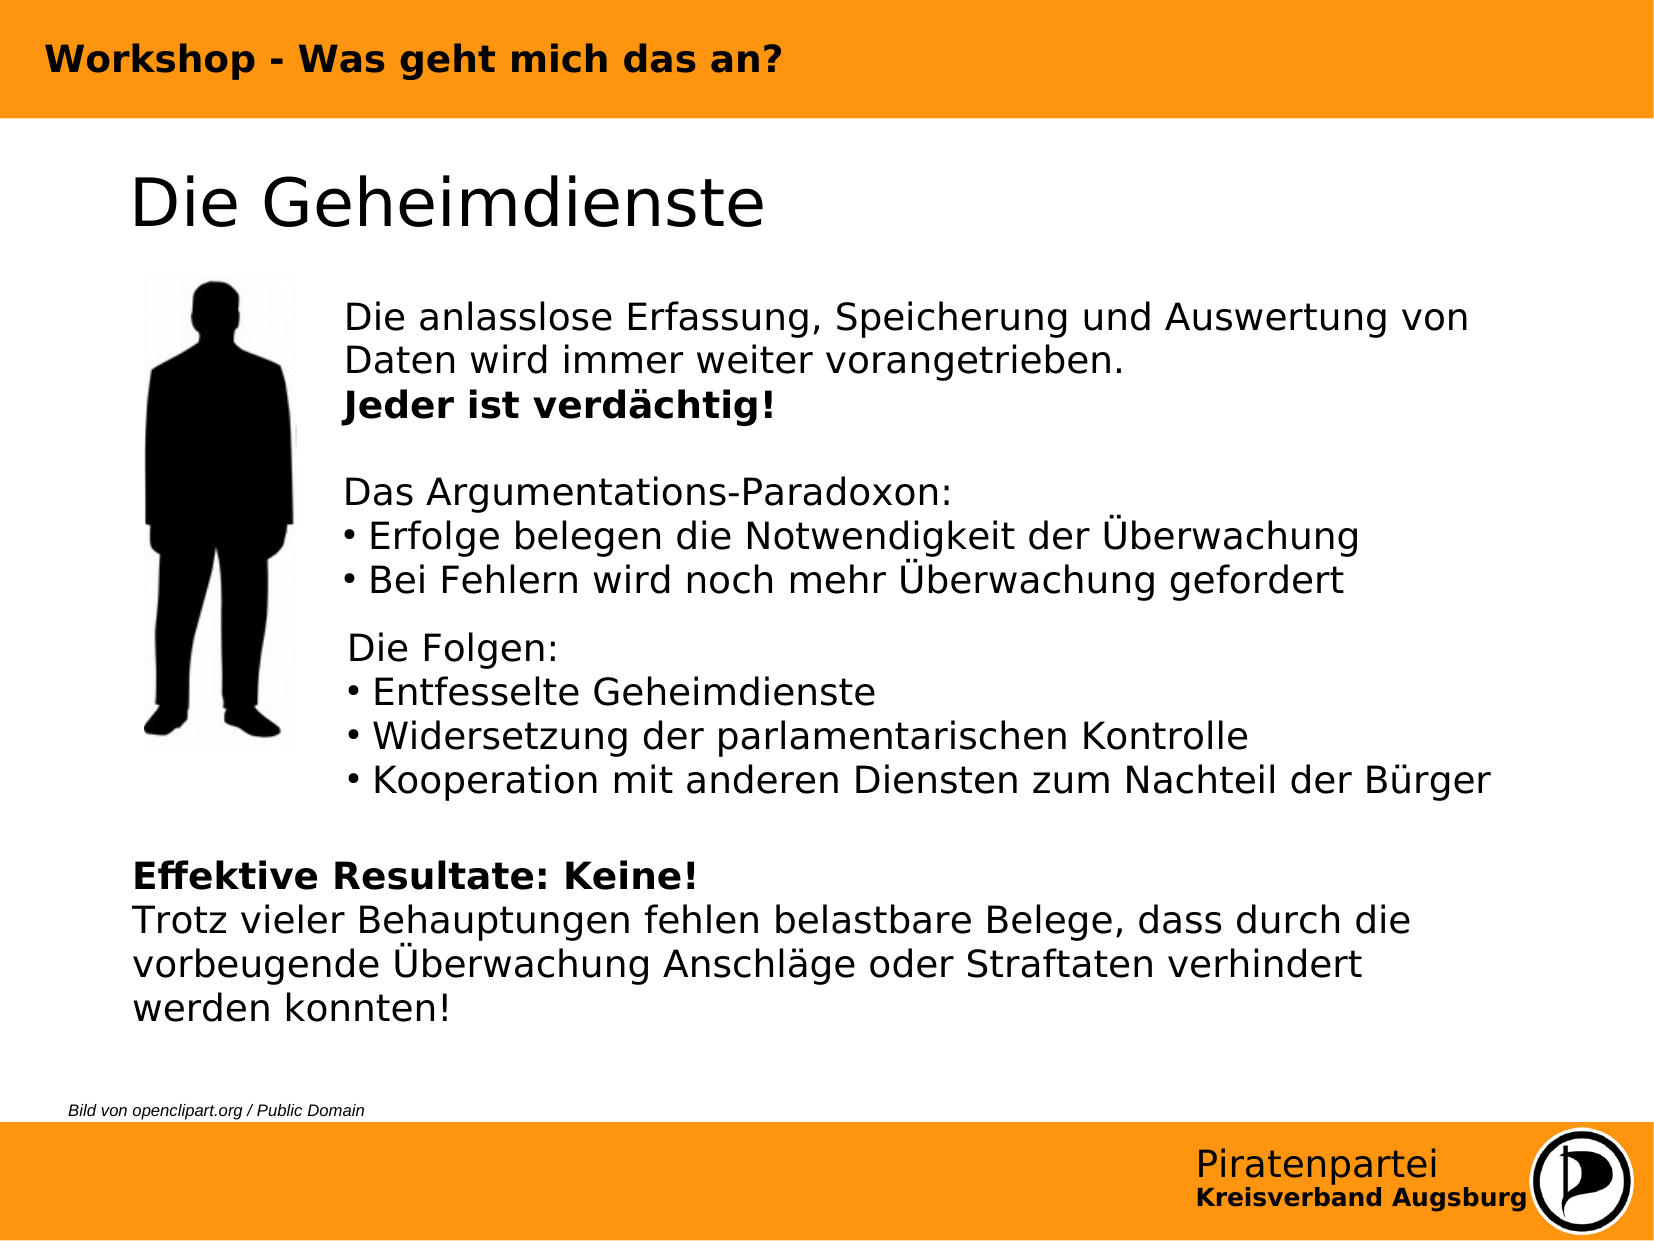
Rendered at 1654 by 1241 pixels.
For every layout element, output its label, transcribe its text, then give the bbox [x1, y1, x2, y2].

text_box Die anlasslose Erfassung, Speicherung und Auswertung von Daten wird immer weiter vorangetrieben. Jeder ist verdächtig! [329, 286, 1540, 446]
text_box Die Geheimdienste [115, 155, 1560, 248]
text_box Effektive Resultate: Keine! Trotz vieler Behauptungen fehlen belastbare Belege, dass durch die vorbeugende Überwachung Anschläge oder Straftaten verhindert werden konnten! [117, 846, 1524, 1039]
text_box Die Folgen: Entfesselte Geheimdienste Widersetzung der parlamentarischen Kontrolle Kooperation mit anderen Diensten zum Nachteil der Bürger [332, 618, 1570, 837]
text_box Bild von openclipart.org / Public Domain [53, 1092, 395, 1127]
picture [144, 275, 297, 749]
picture [1529, 1127, 1634, 1235]
text_box Das Argumentations-Paradoxon: Erfolge belegen die Notwendigkeit der Überwachung Bei Fehlern wird noch mehr Überwachung gefordert [328, 462, 1566, 628]
text_box Workshop - Was geht mich das an? [29, 29, 1329, 88]
